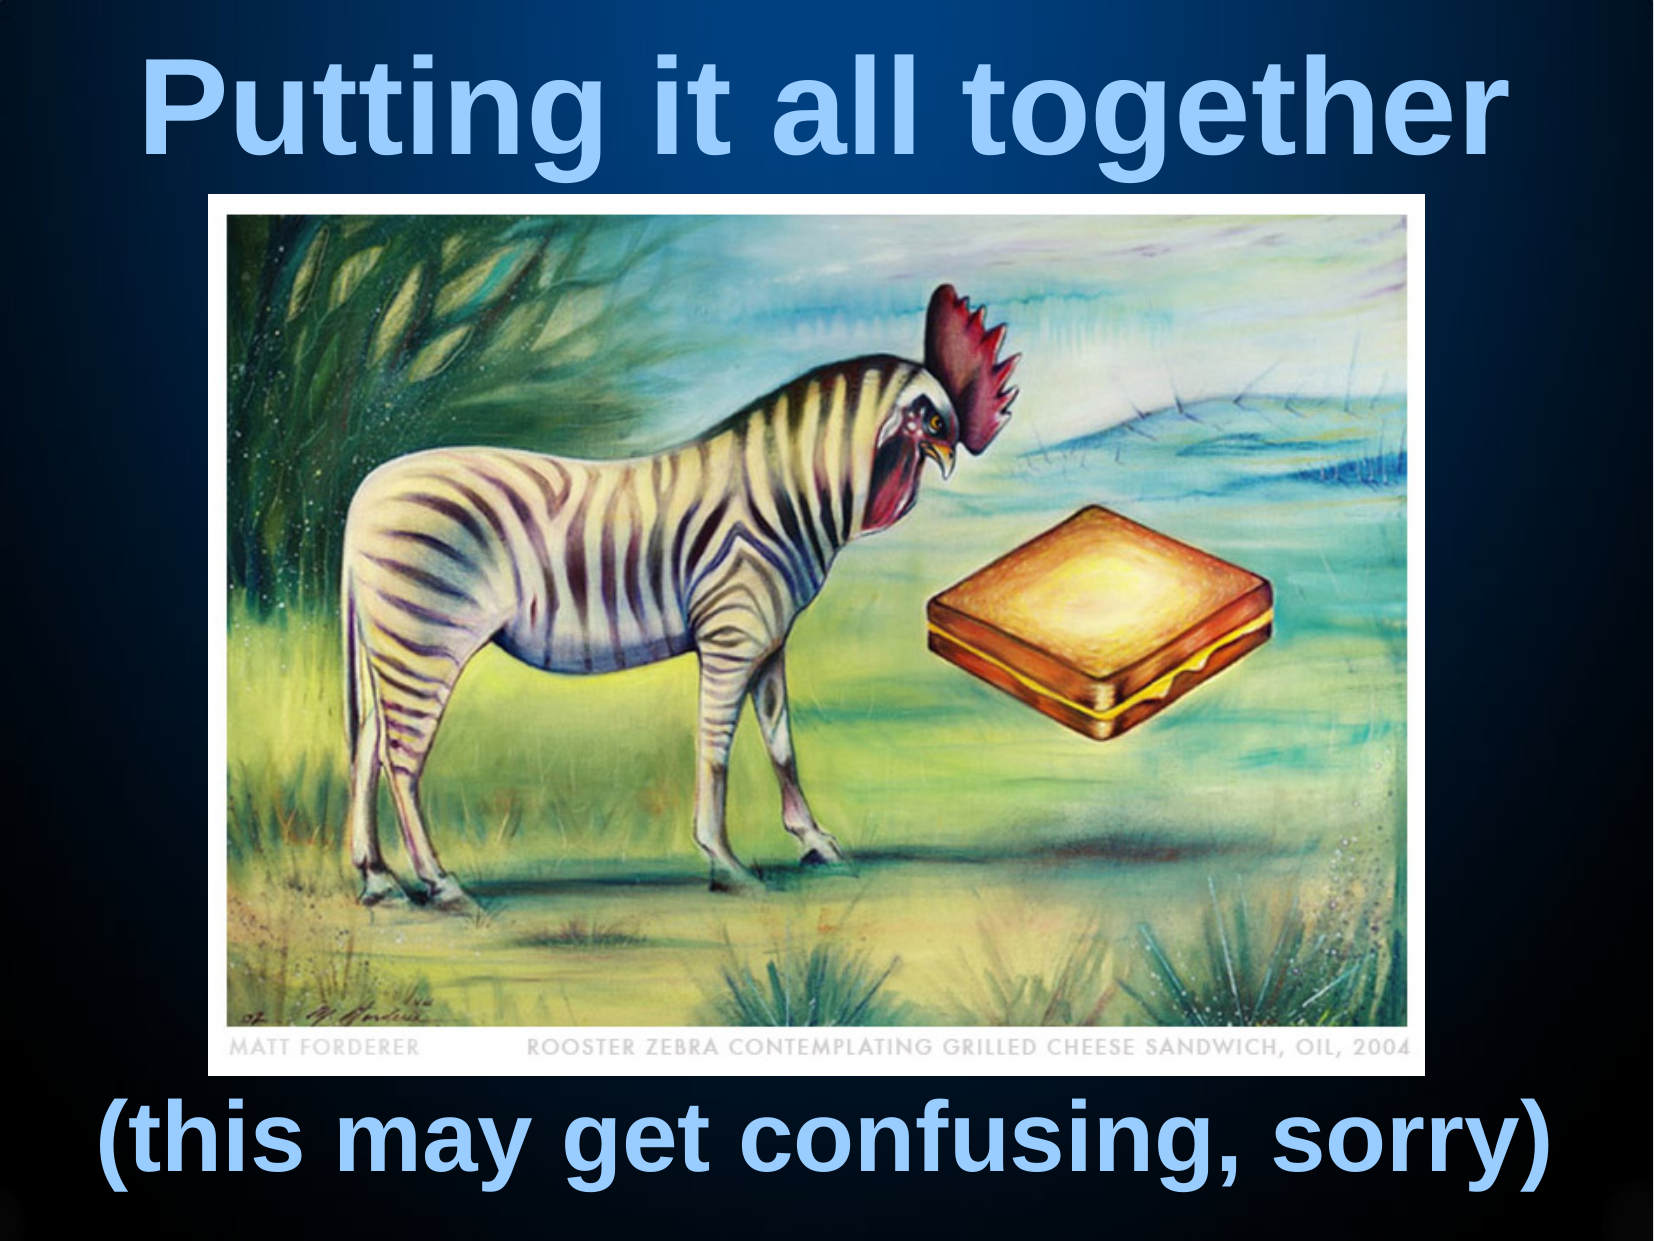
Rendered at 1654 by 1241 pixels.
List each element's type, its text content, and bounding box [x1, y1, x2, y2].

picture [0, 0, 1654, 1241]
title (this may get confusing, sorry) [0, 1033, 1651, 1241]
title Putting it all together [0, 2, 1651, 211]
